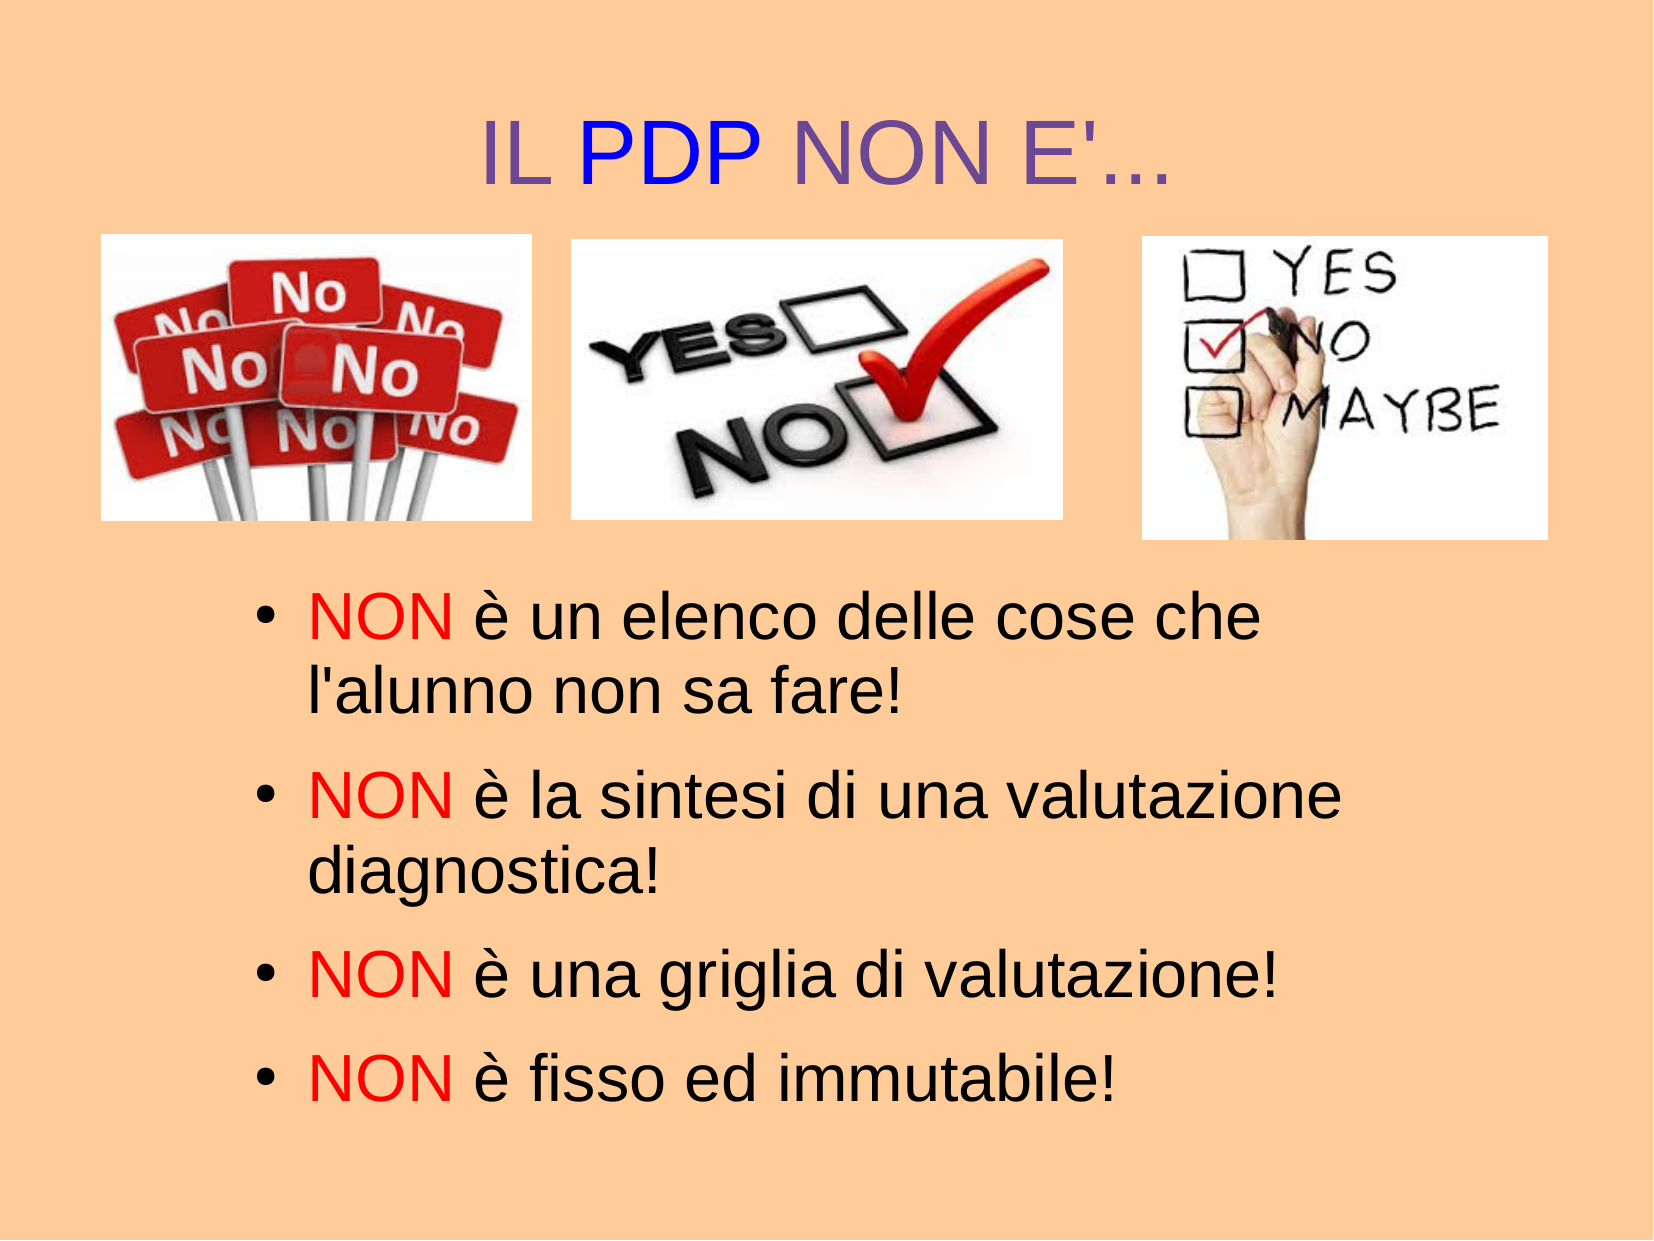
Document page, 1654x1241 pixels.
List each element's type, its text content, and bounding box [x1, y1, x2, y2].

list NON è un elenco delle cose che l'alunno non sa fare! NON è la sintesi di una valutazione diagnostica! NON è una griglia di valutazione! NON è fisso ed immutabile! [236, 578, 1489, 1158]
picture [1142, 236, 1548, 540]
picture [101, 234, 532, 521]
picture [571, 239, 1063, 520]
title IL PDP NON E'... [82, 49, 1571, 257]
